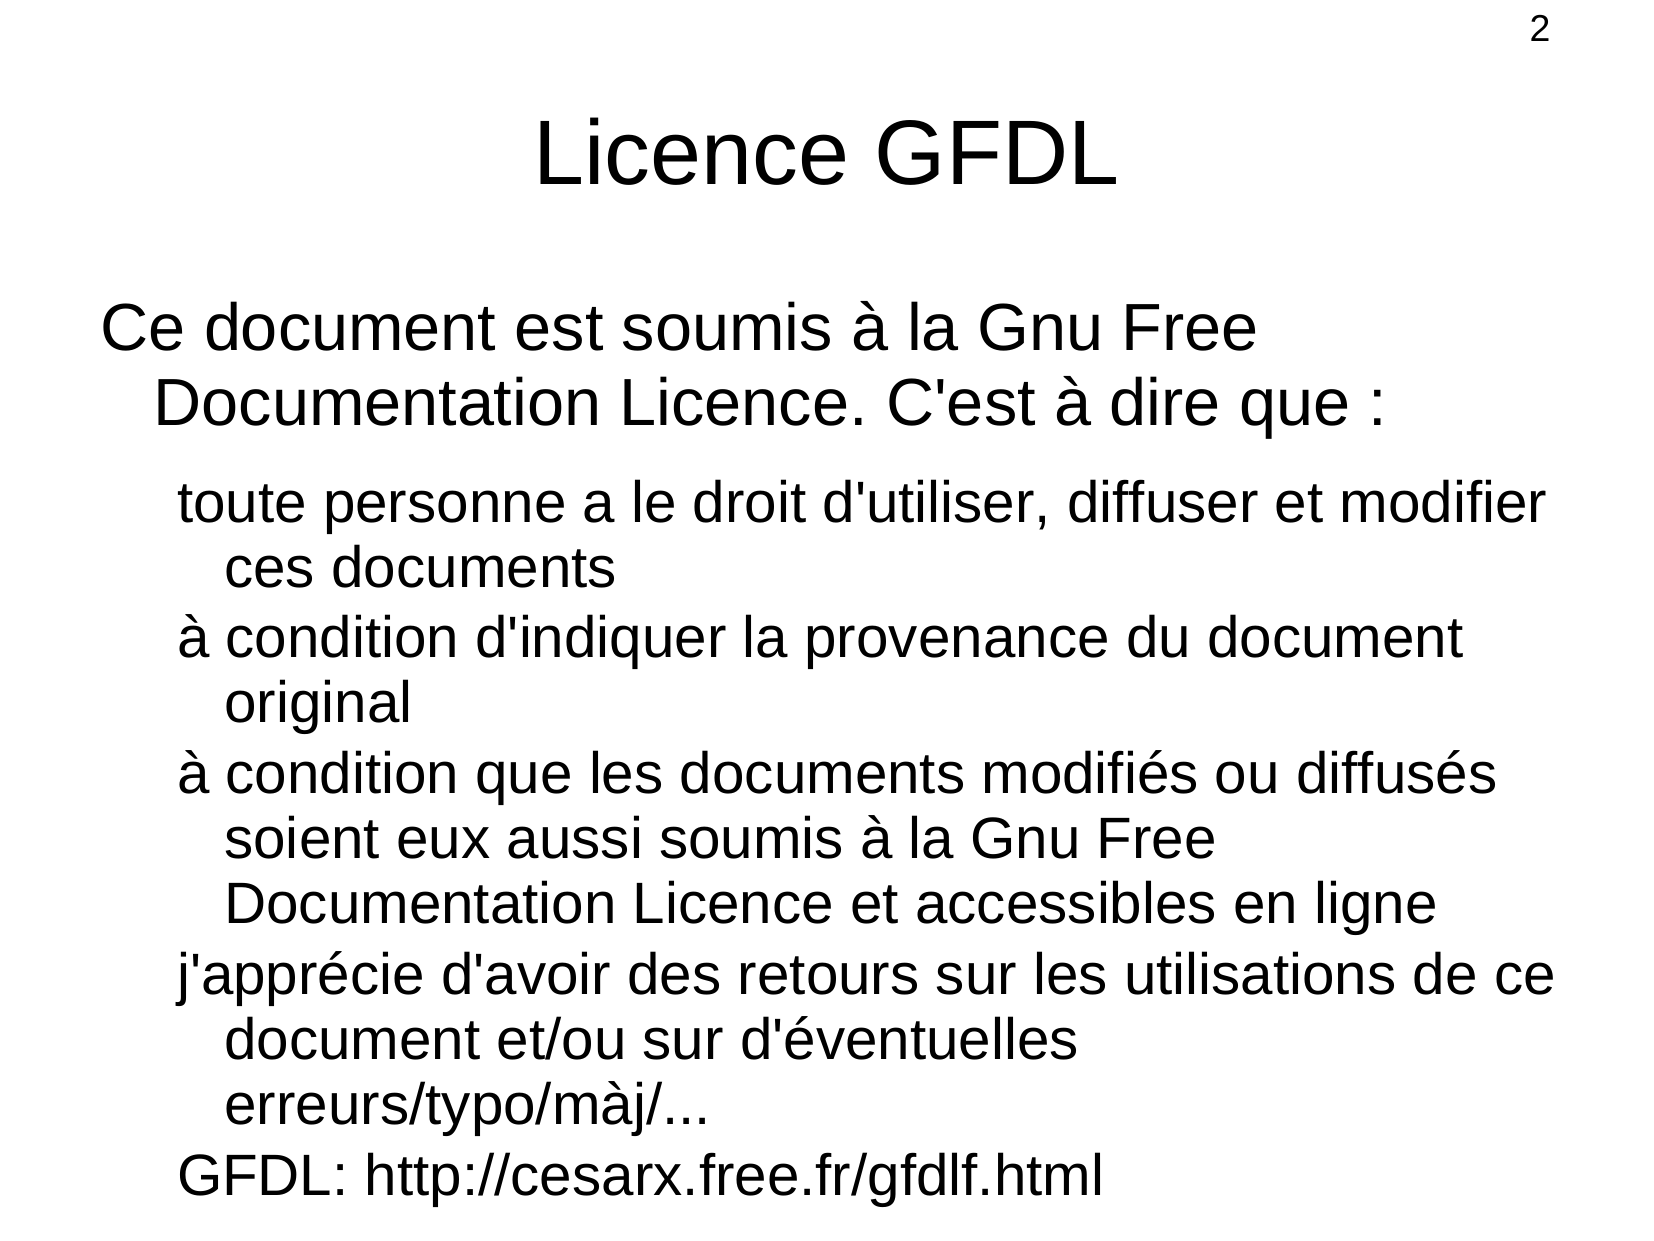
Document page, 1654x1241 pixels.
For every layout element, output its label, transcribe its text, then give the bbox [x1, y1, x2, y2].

title Licence GFDL [82, 49, 1571, 257]
list Ce document est soumis à la Gnu Free Documentation Licence. C'est à dire que : toute personne a le droit d'utiliser, diffuser et modifier ces documents à condition d'indiquer la provenance du document original à condition que les documents modifiés ou diffusés soient eux aussi soumis à la Gnu Free Documentation Licence et accessibles en ligne j'apprécie d'avoir des retours sur les utilisations de ce document et/ou sur d'éventuelles erreurs/typo/màj/... GFDL: http://cesarx.free.fr/gfdlf.html [82, 290, 1571, 1209]
